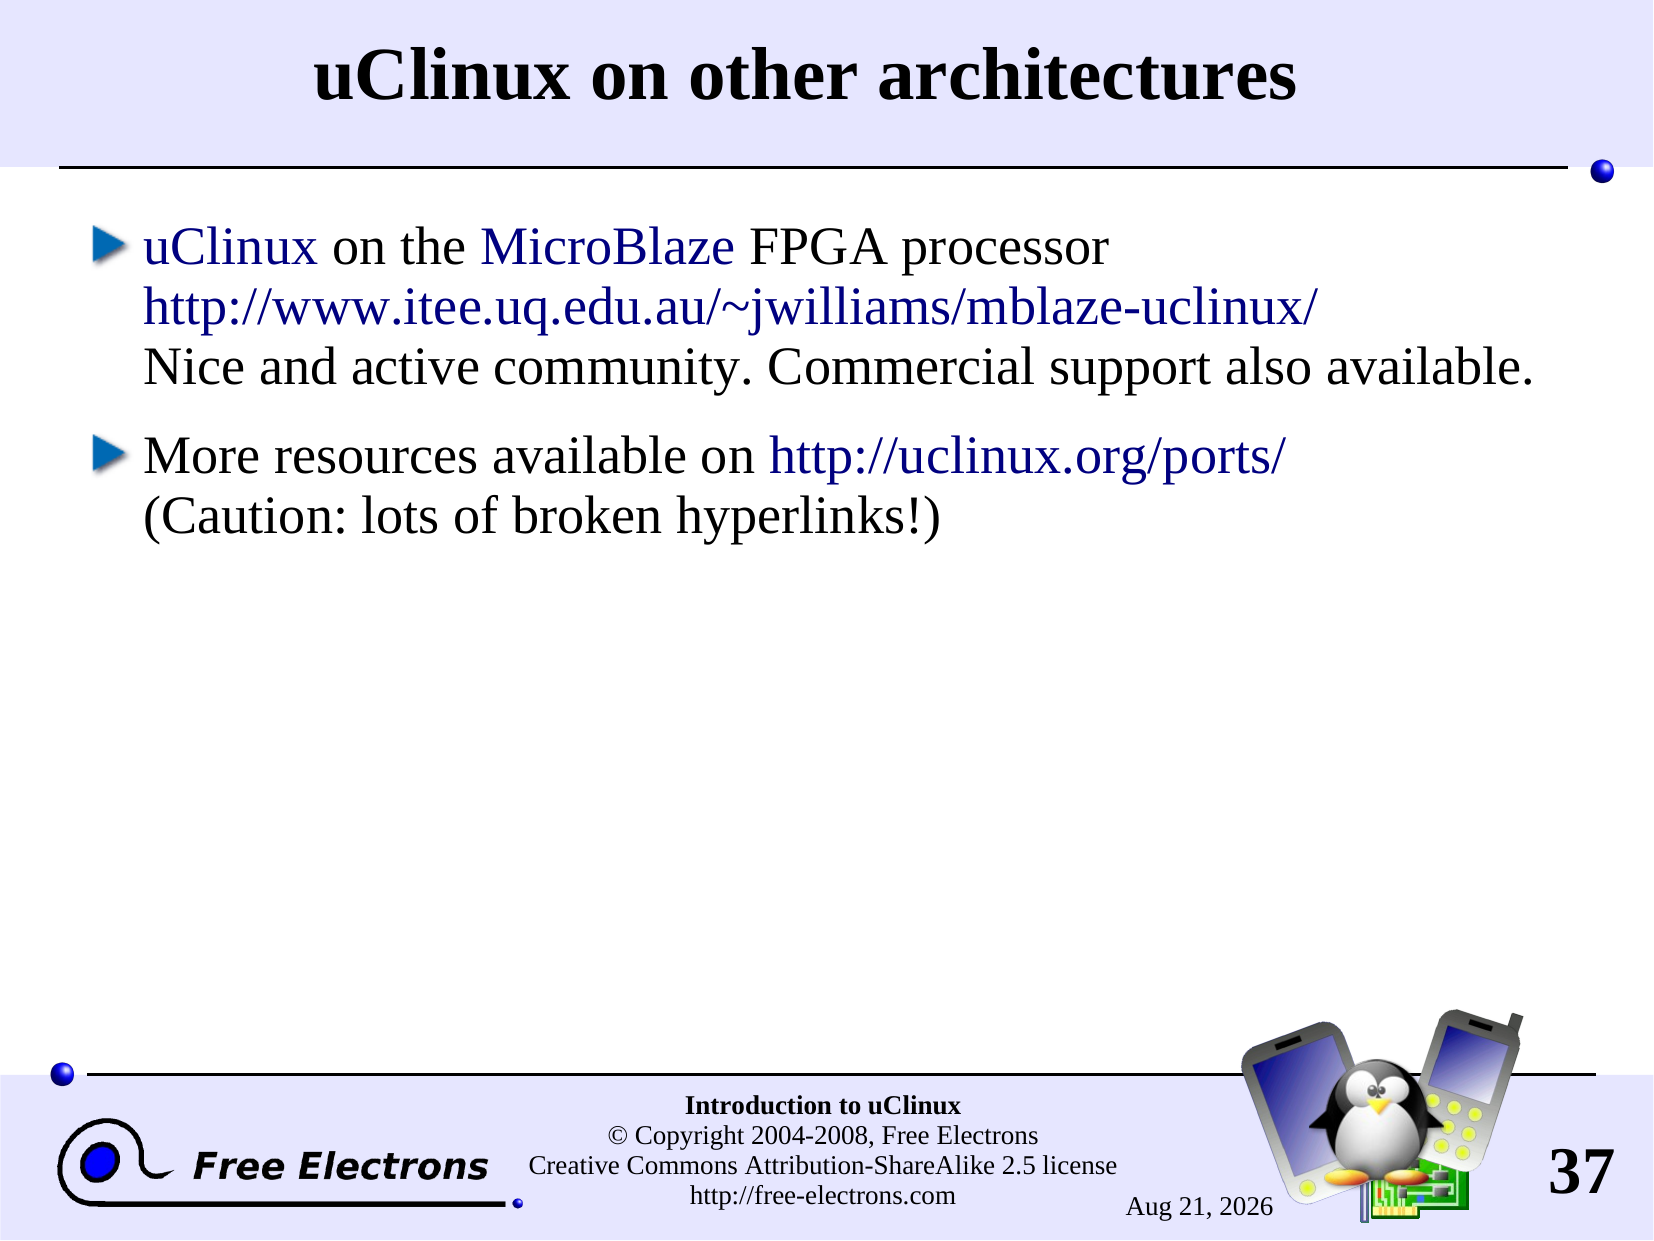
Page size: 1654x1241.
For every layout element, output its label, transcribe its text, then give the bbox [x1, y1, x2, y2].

title uClinux on other architectures [60, 25, 1551, 124]
picture [50, 1107, 527, 1216]
picture [1231, 1066, 1521, 1241]
list uClinux on the MicroBlaze FPGA processor http://www.itee.uq.edu.au/~jwilliams/mblaze-uclinux/ Nice and active community. Commercial support also available. More resources available on http://uclinux.org/ports/ (Caution: lots of broken hyperlinks!) [72, 216, 1559, 1066]
